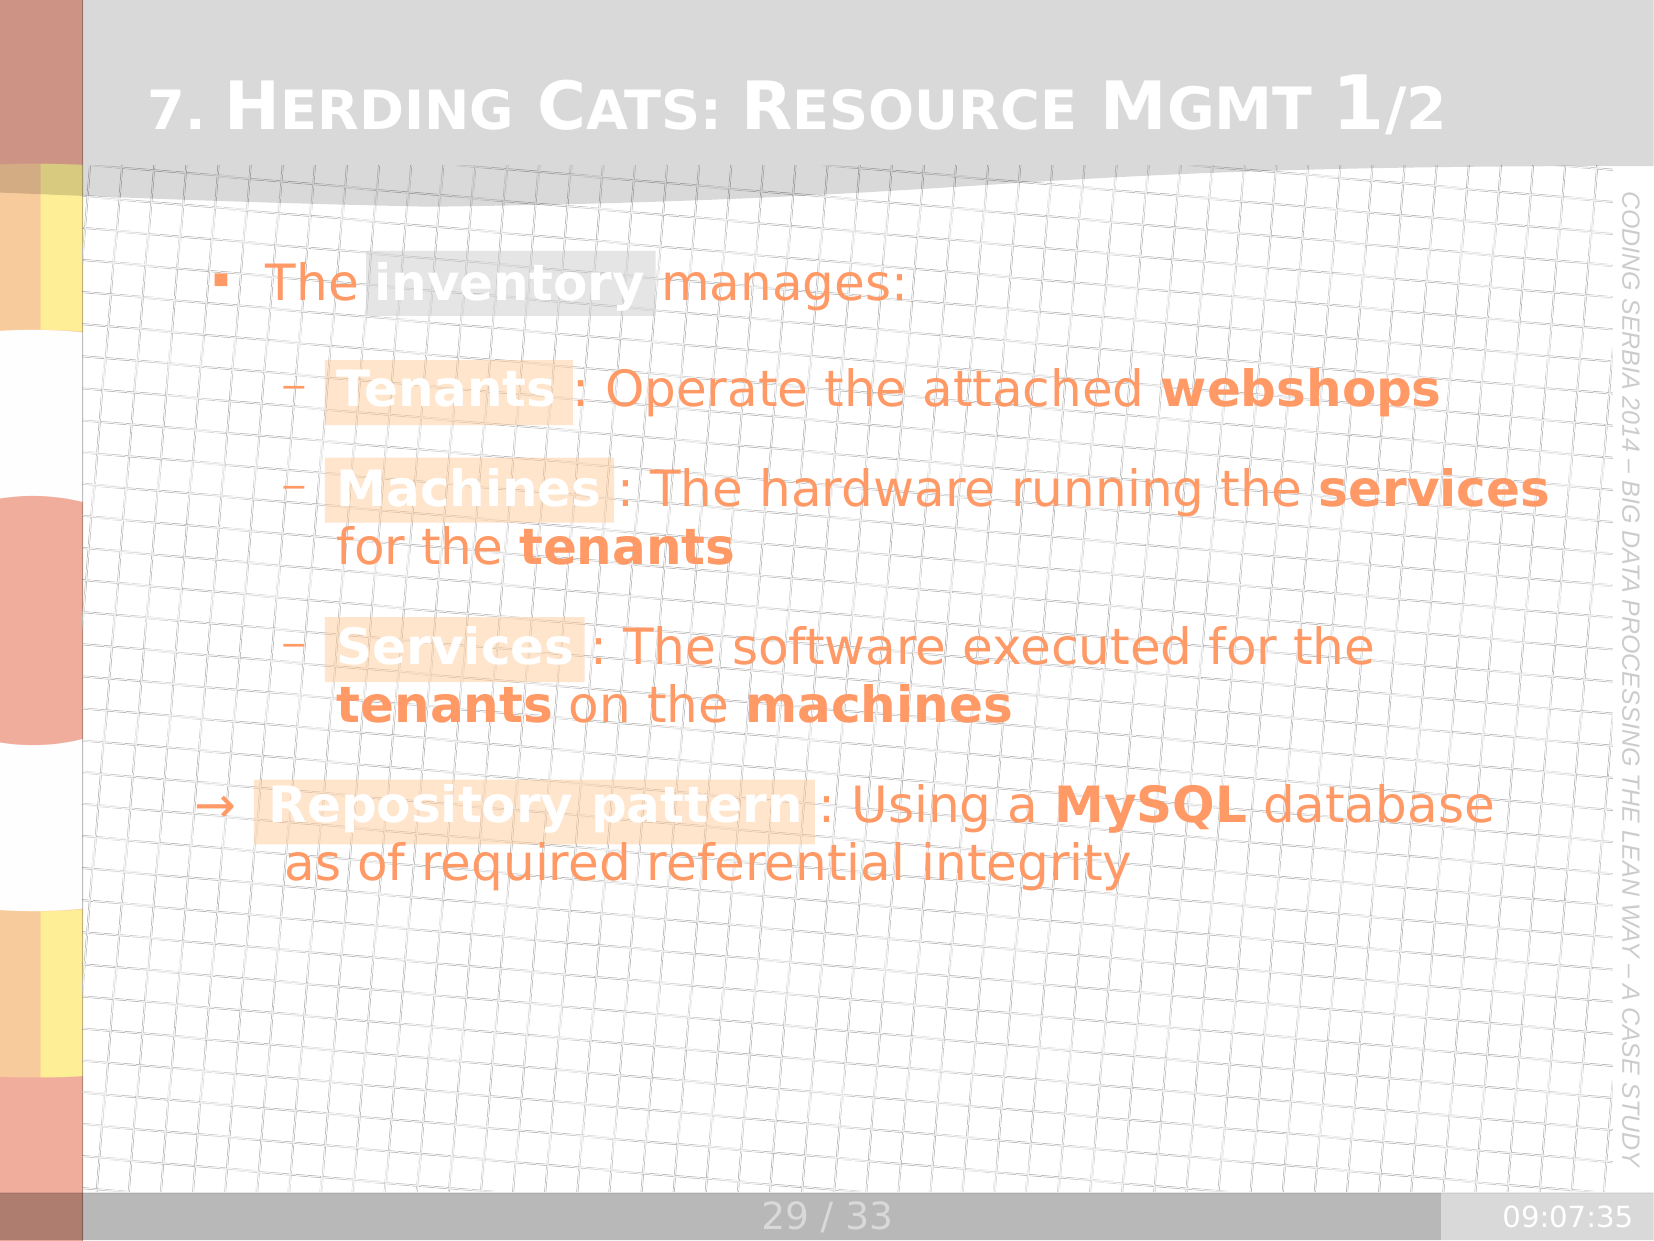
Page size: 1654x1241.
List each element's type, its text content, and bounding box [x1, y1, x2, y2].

title 7. HERDING CATS: RESOURCE MGMT 1/2 [147, 41, 1565, 166]
picture [82, 165, 1613, 1192]
text_box [0, 1192, 1441, 1241]
list The inventory manages: Tenants : Operate the attached webshops Machines : The hardware running the services for the tenants Services : The software executed for the tenants on the machines → Repository pattern : Using a MySQL database as of required referential integrity [194, 253, 1554, 1188]
